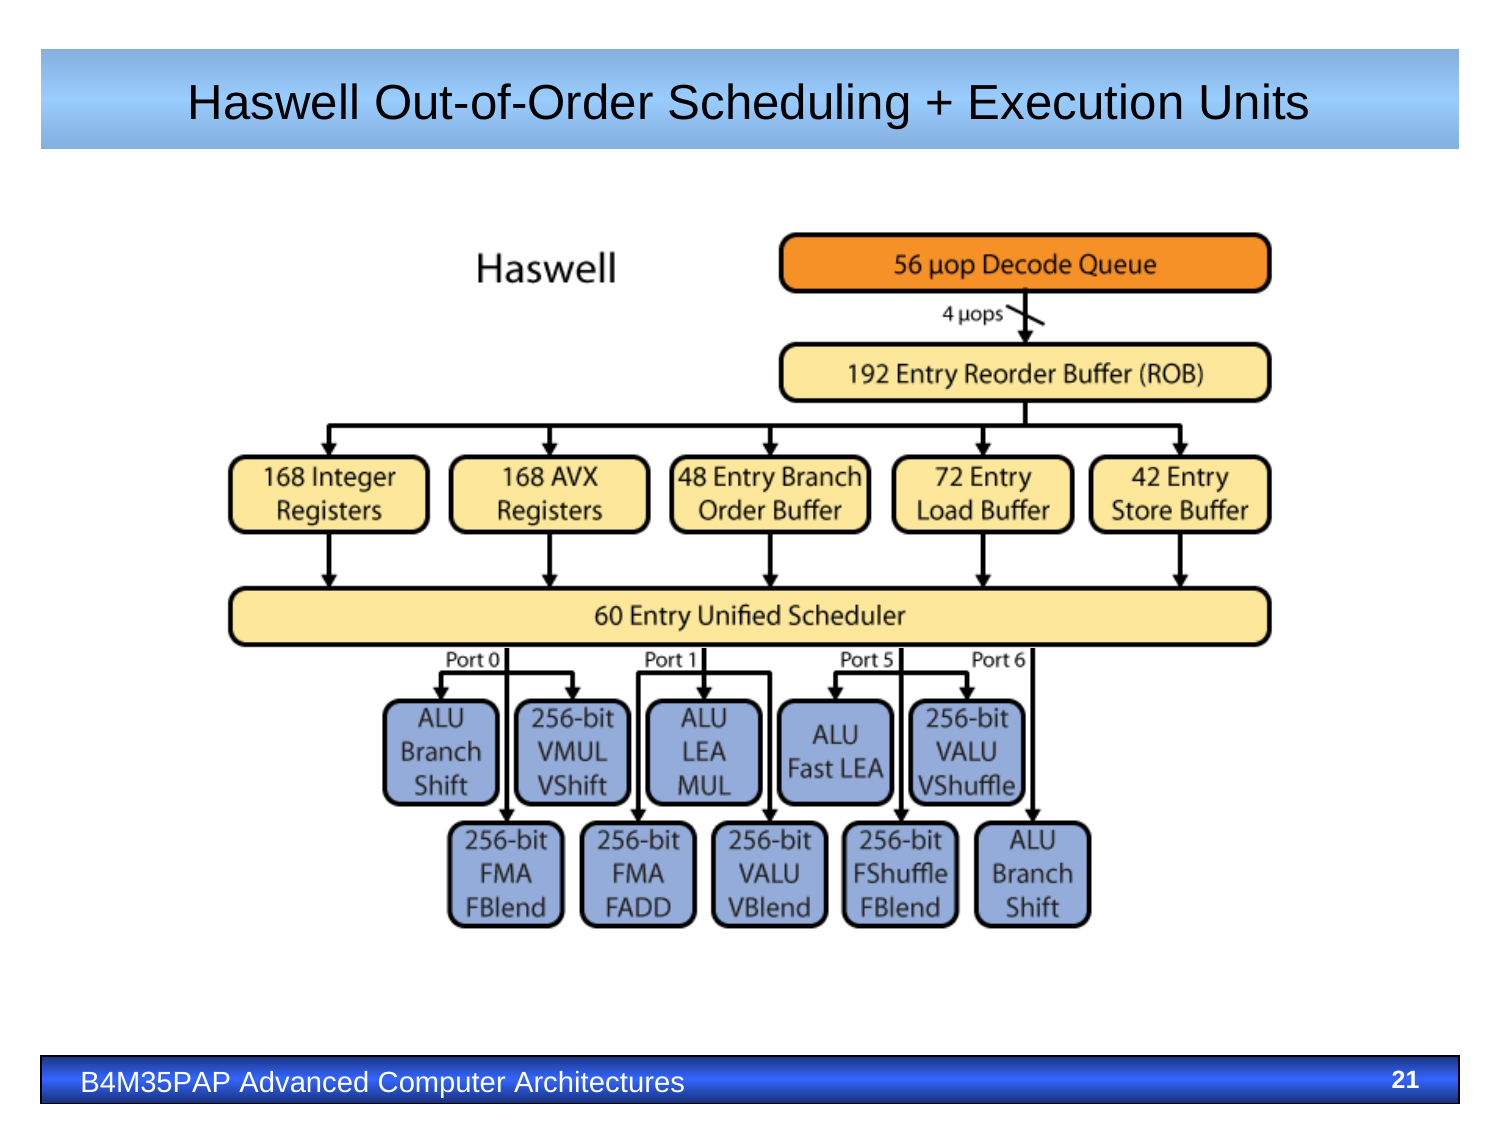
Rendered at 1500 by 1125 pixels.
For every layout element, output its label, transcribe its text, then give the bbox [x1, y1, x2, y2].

picture [219, 228, 1283, 944]
title Haswell Out-of-Order Scheduling + Execution Units [41, 49, 1459, 149]
